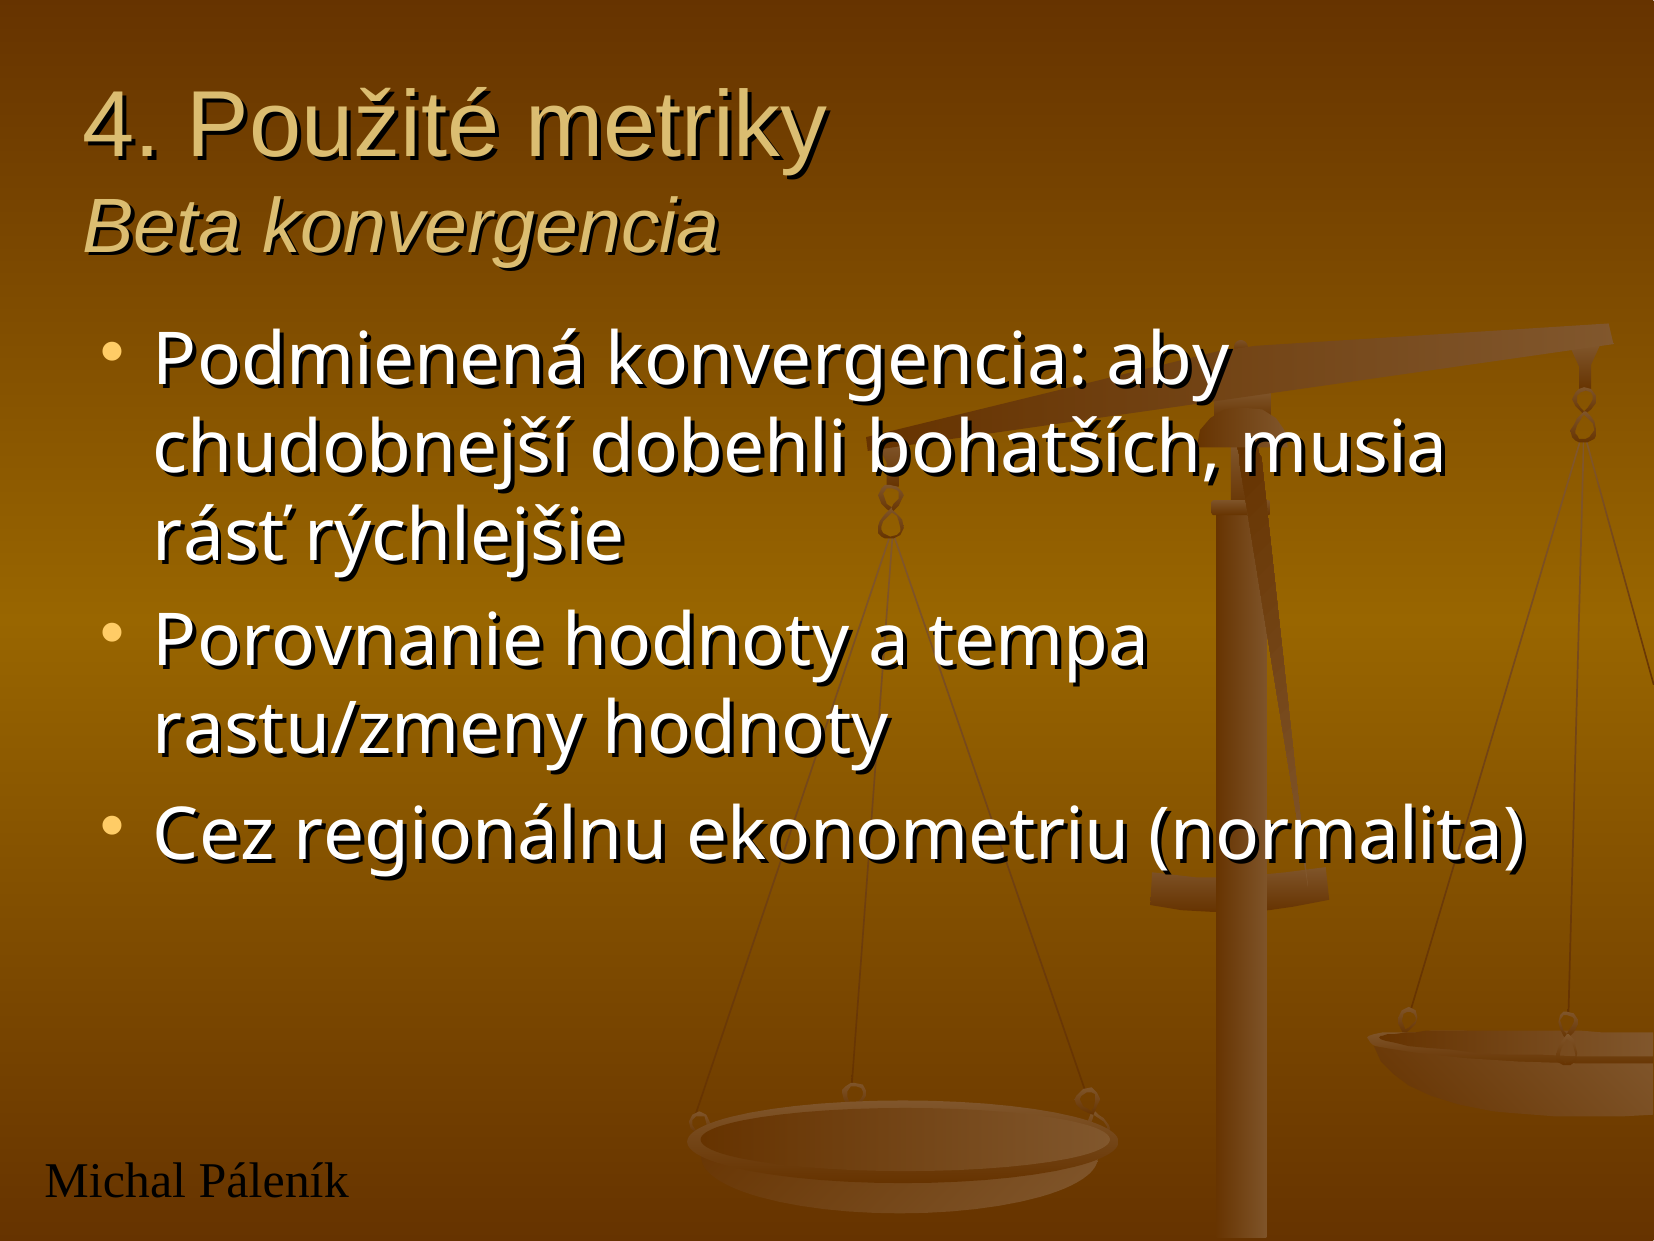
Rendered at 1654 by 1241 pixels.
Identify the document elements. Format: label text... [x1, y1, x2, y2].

list Podmienená konvergencia: aby chudobnejší dobehli bohatších, musia rásť rýchlejšie Porovnanie hodnoty a tempa rastu/zmeny hodnoty Cez regionálnu ekonometriu (normalita) [82, 289, 1572, 1095]
title 4. Použité metriky Beta konvergencia [82, 39, 1572, 268]
